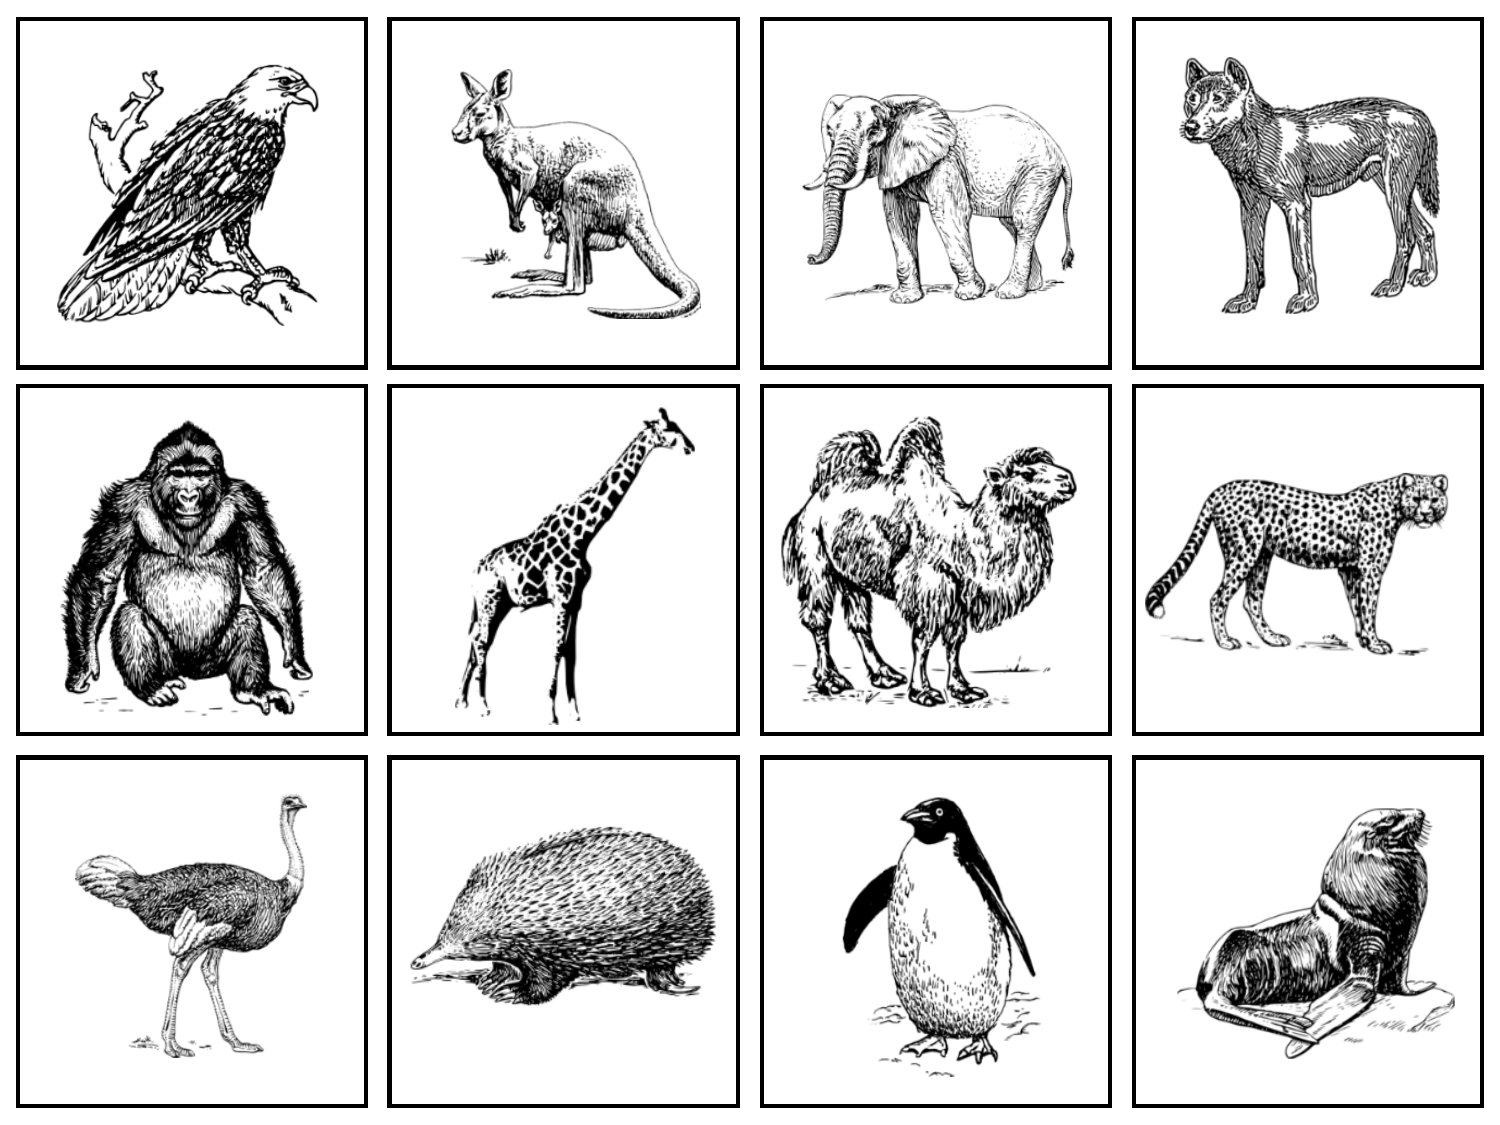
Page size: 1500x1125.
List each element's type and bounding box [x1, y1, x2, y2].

text_box [389, 386, 739, 735]
picture [64, 786, 337, 1059]
text_box [17, 19, 367, 368]
picture [1175, 798, 1464, 1060]
text_box [1133, 757, 1483, 1106]
text_box [761, 19, 1111, 368]
picture [53, 54, 351, 327]
text_box [17, 386, 367, 735]
text_box [1133, 19, 1483, 368]
picture [1175, 54, 1453, 315]
picture [832, 786, 1046, 1077]
picture [797, 90, 1087, 306]
picture [442, 66, 701, 319]
picture [773, 408, 1100, 708]
text_box [761, 386, 1111, 735]
picture [407, 822, 725, 1008]
picture [53, 408, 324, 717]
text_box [761, 757, 1111, 1106]
picture [442, 397, 715, 725]
text_box [389, 757, 739, 1106]
picture [1139, 463, 1471, 658]
text_box [1133, 386, 1483, 735]
text_box [389, 19, 739, 368]
text_box [17, 757, 367, 1106]
